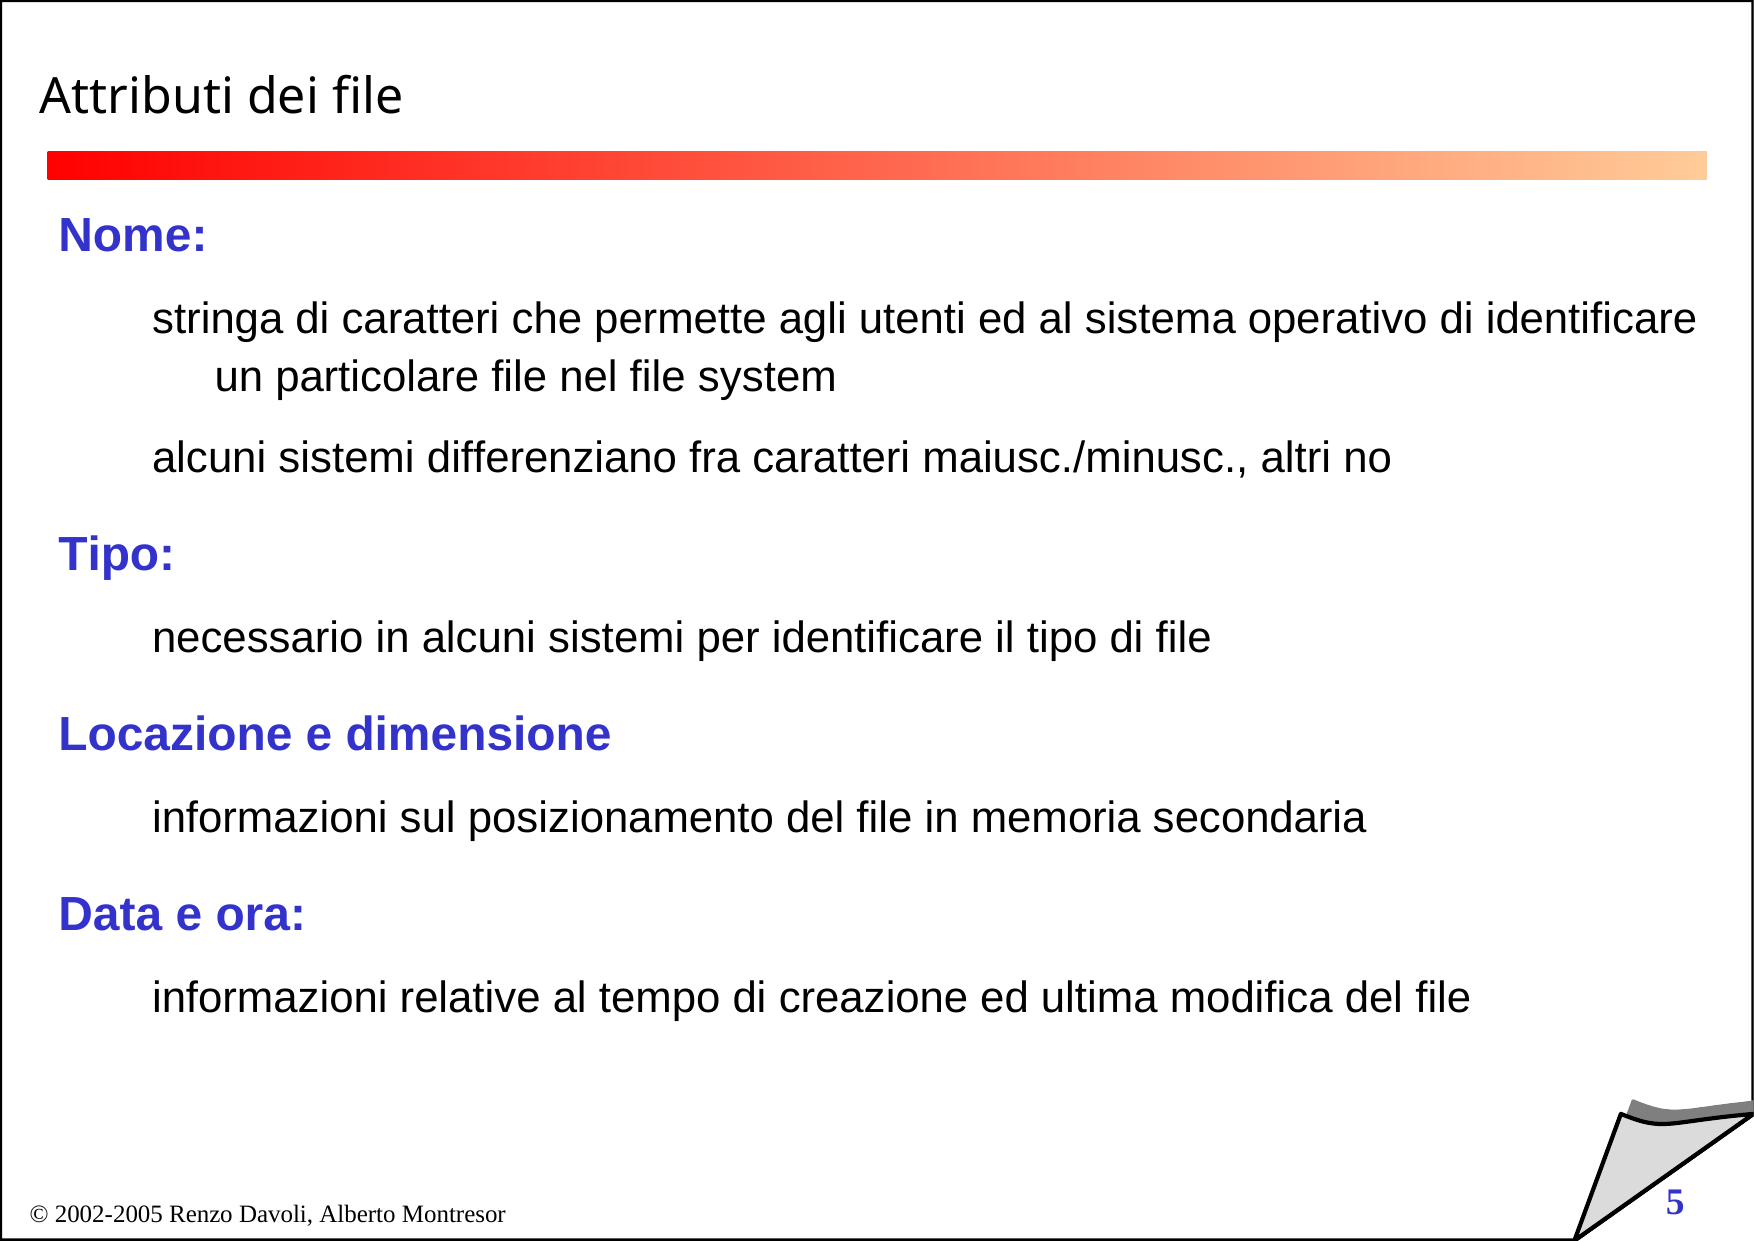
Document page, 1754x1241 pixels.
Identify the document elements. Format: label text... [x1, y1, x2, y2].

text_box Start [1469, 152, 1474, 179]
list Nome: stringa di caratteri che permette agli utenti ed al sistema operativo di identificare un particolare file nel file system alcuni sistemi differenziano fra caratteri maiusc./minusc., altri no Tipo: necessario in alcuni sistemi per identificare il tipo di file Locazione e dimensione informazioni sul posizionamento del file in memoria secondaria Data e ora: informazioni relative al tempo di creazione ed ultima modifica del file [58, 206, 1726, 1168]
text_box 6-11 [1074, 152, 1078, 179]
title Attributi dei file [40, 49, 1713, 144]
